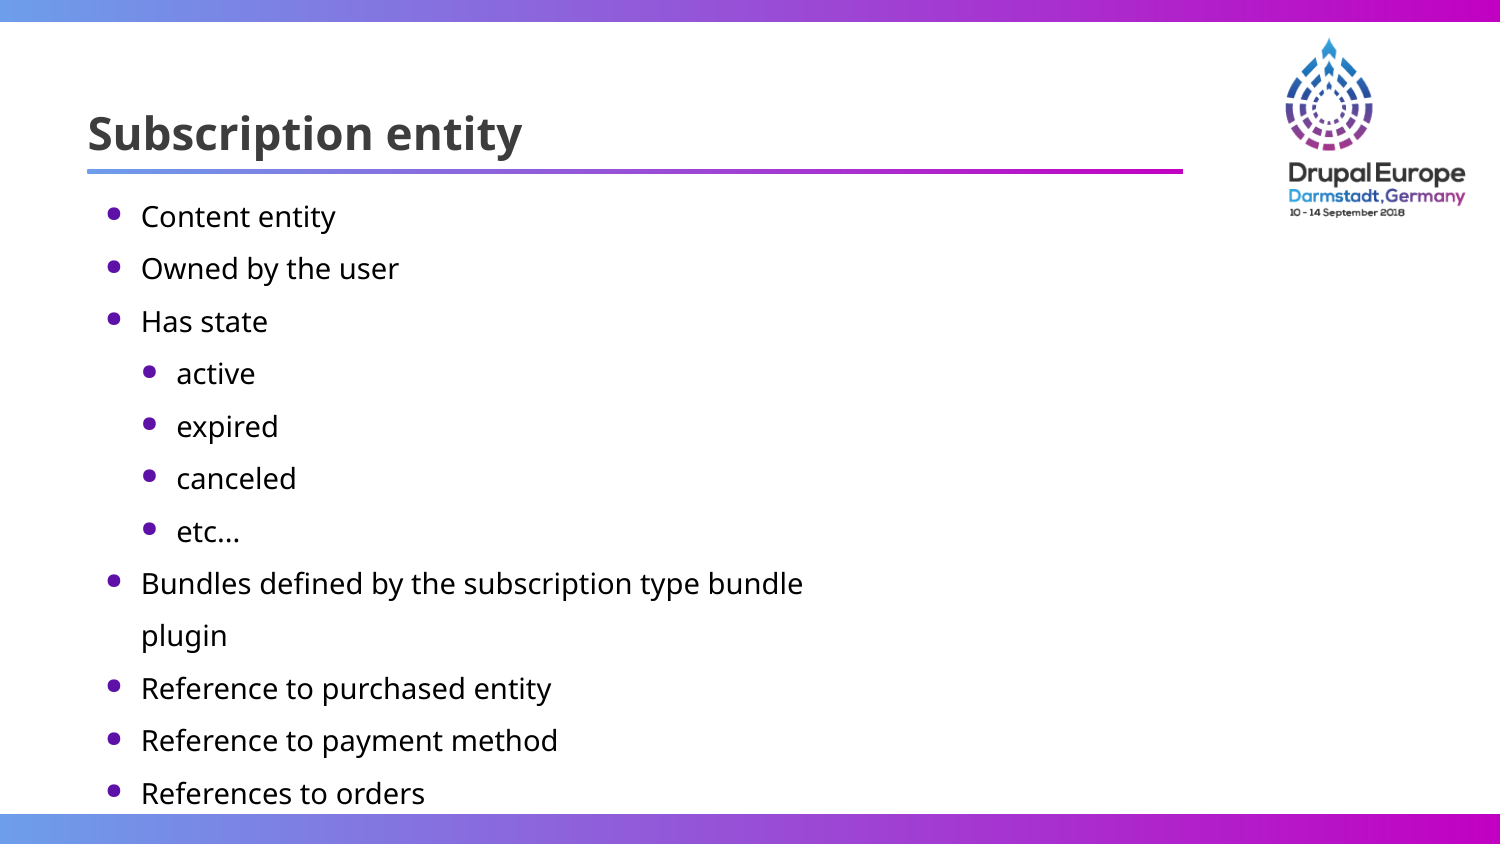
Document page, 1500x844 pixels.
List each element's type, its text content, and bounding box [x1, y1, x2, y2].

text_box Content entity Owned by the user Has state active expired canceled etc... Bundles defined by the subscription type bundle plugin Reference to purchased entity Reference to payment method References to orders [90, 176, 883, 623]
text_box Subscription entity [72, 89, 964, 176]
text_box [0, 814, 1500, 844]
text_box [964, 169, 1183, 174]
text_box [0, 0, 1500, 22]
picture [1285, 37, 1466, 219]
